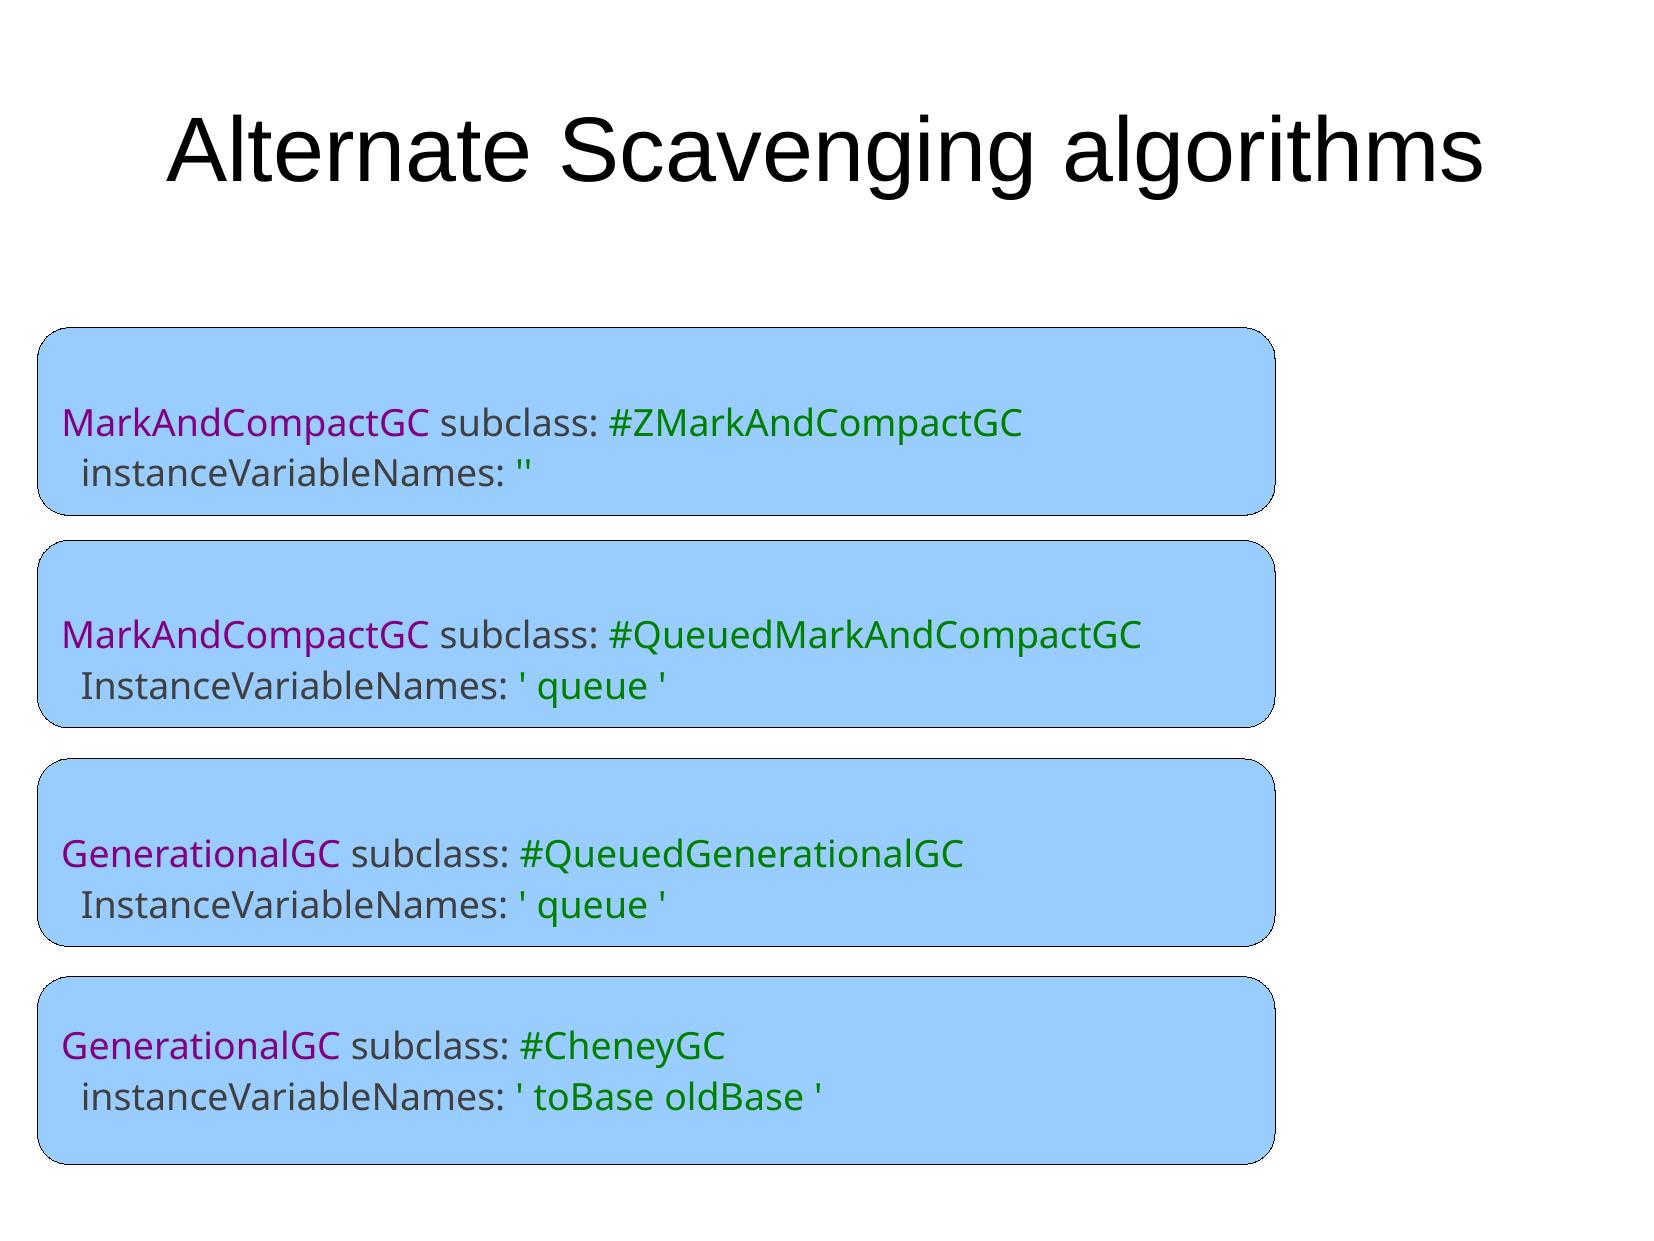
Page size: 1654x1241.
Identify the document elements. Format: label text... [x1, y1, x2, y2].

text_box GenerationalGC subclass: #QueuedGenerationalGC InstanceVariableNames: ' queue ' [37, 758, 1276, 947]
text_box MarkAndCompactGC subclass: #QueuedMarkAndCompactGC InstanceVariableNames: ' queue ' [37, 540, 1276, 728]
text_box GenerationalGC subclass: #CheneyGC instanceVariableNames: ' toBase oldBase ' [37, 976, 1276, 1165]
text_box Alternate Scavenging algorithms [143, 91, 1511, 209]
text_box MarkAndCompactGC subclass: #ZMarkAndCompactGC instanceVariableNames: '' [37, 327, 1276, 516]
